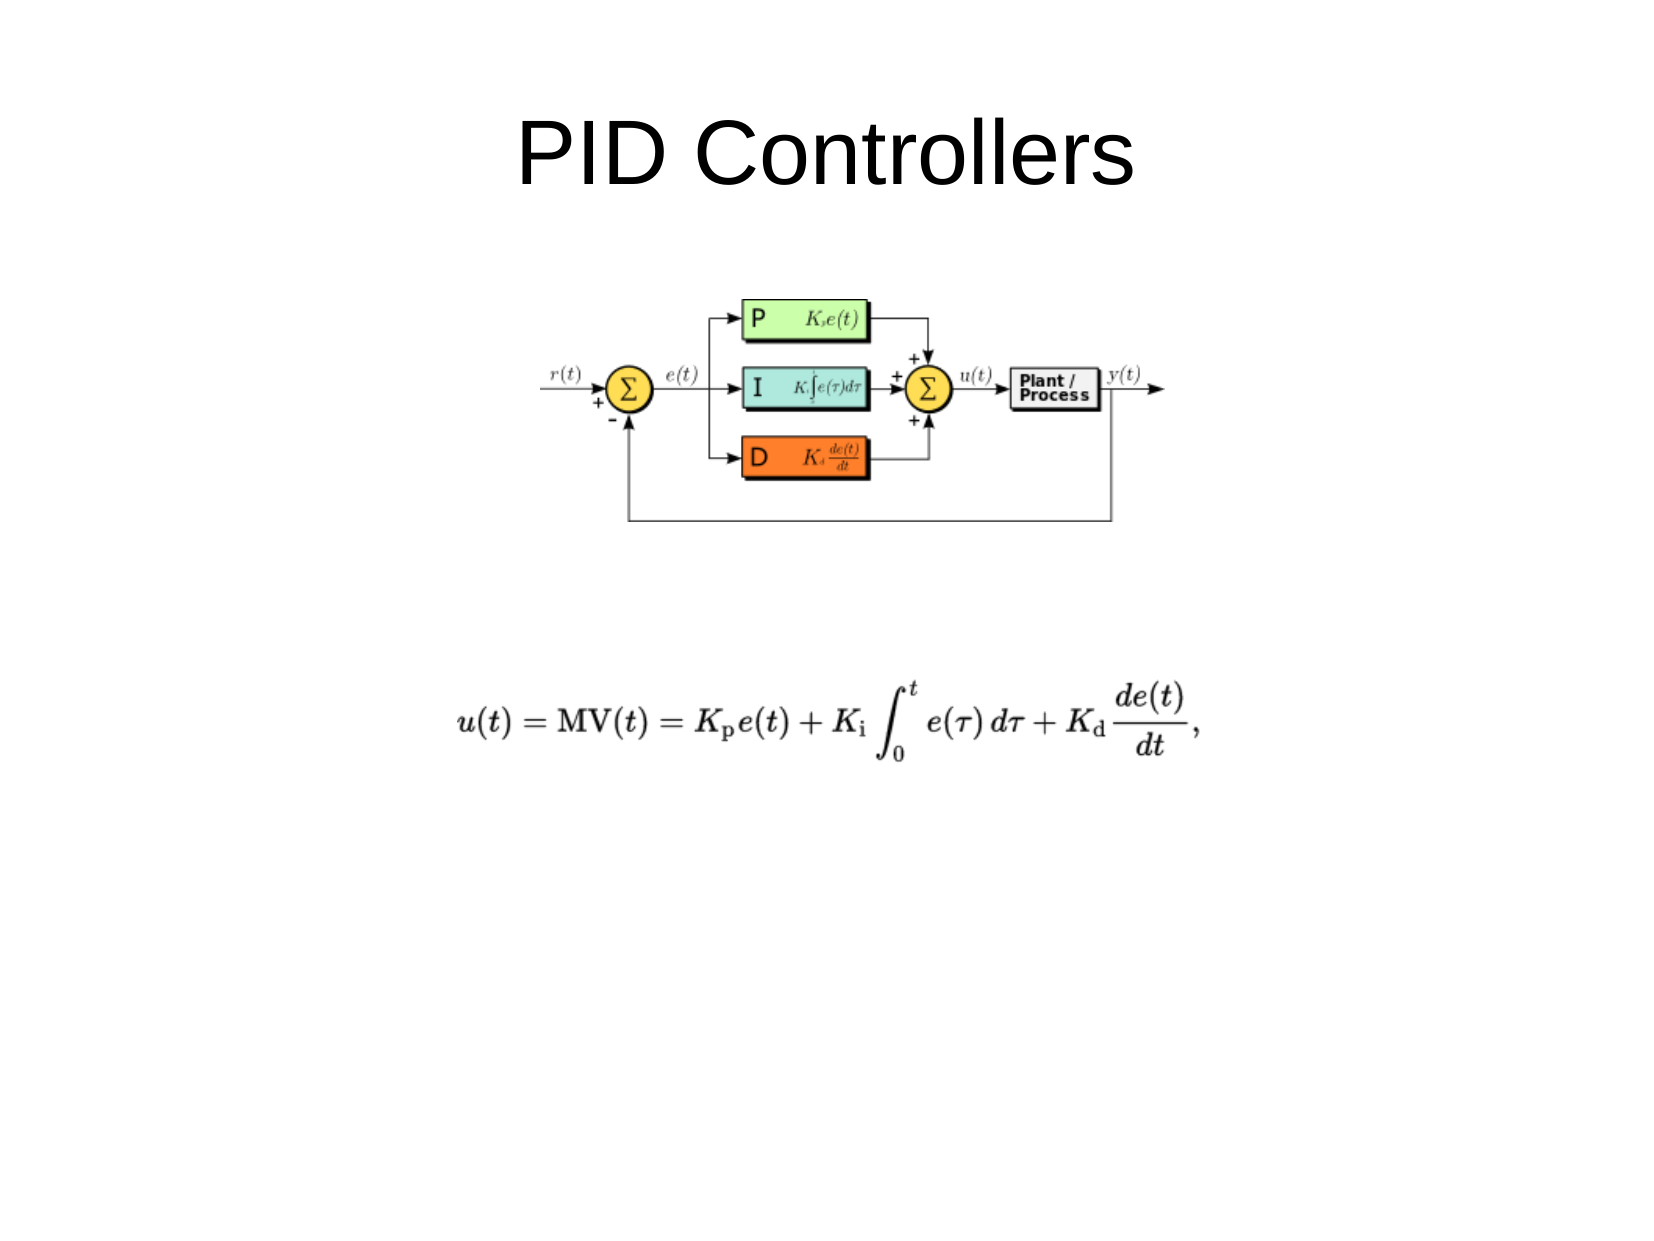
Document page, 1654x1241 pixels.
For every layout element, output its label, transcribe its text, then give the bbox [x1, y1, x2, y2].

title PID Controllers [82, 49, 1571, 257]
picture [457, 677, 1201, 766]
picture [540, 299, 1165, 522]
